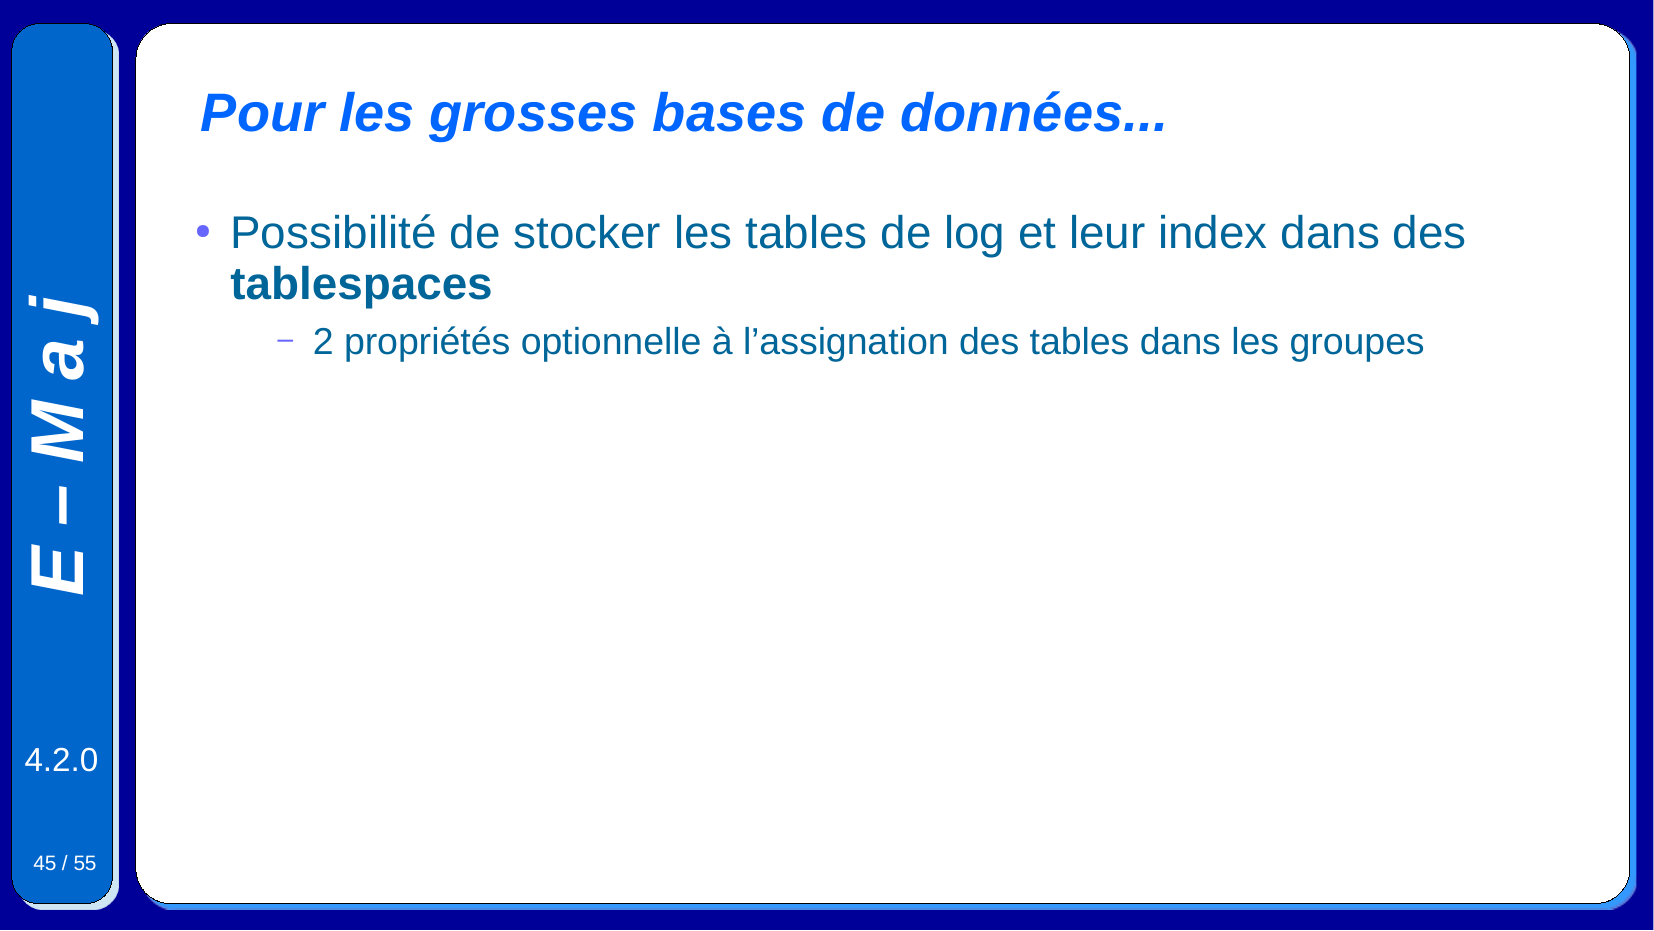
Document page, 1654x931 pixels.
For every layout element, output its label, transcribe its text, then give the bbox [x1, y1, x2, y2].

title Pour les grosses bases de données... [200, 34, 1575, 191]
list Possibilité de stocker les tables de log et leur index dans des tablespaces 2 propriétés optionnelle à l’assignation des tables dans les groupes [177, 206, 1587, 827]
